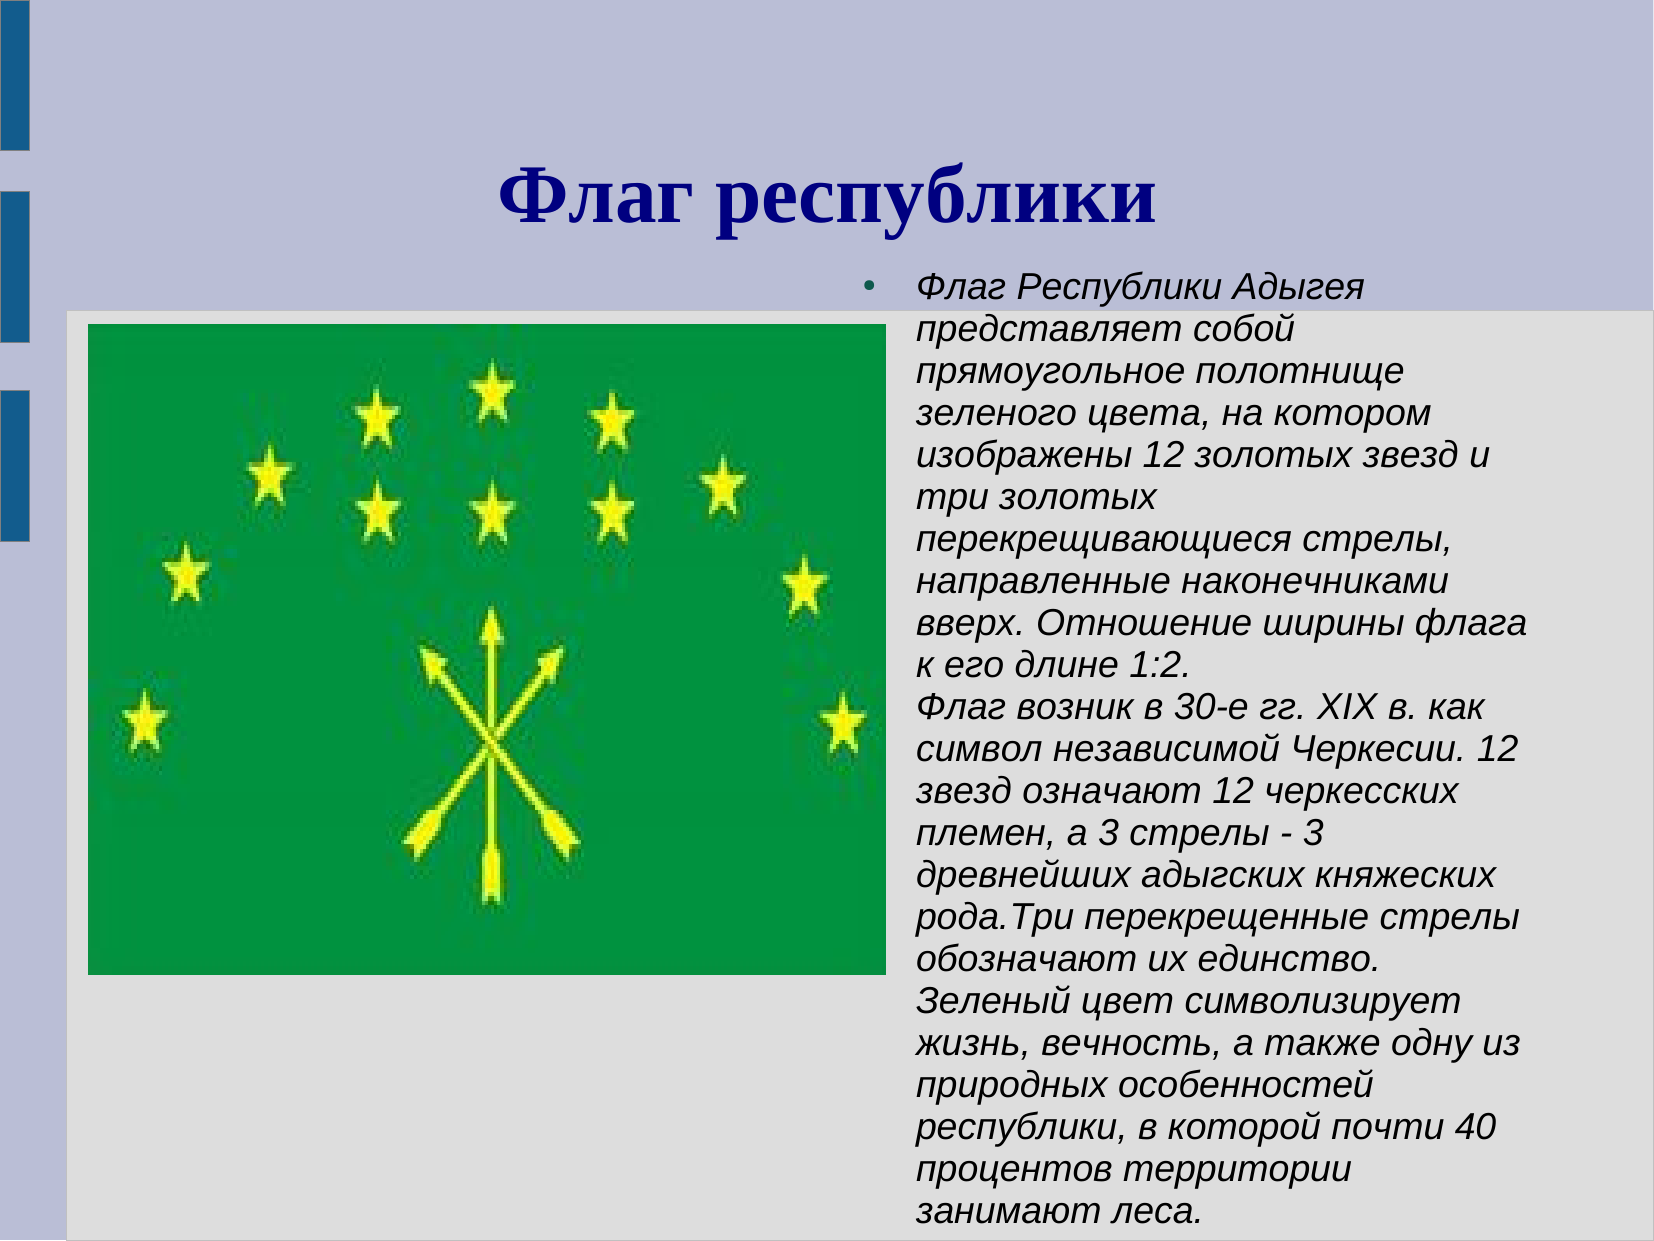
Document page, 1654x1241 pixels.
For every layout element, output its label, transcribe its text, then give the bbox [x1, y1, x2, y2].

list Флаг Республики Адыгея представляет собой прямоугольное полотнище зеленого цвета, на котором изображены 12 золотых звезд и три золотых перекрещивающиеся стрелы, направленные наконечниками вверх. Отношение ширины флага к его длине 1:2. Флаг возник в 30-е гг. XIX в. как символ независимой Черкесии. 12 звезд означают 12 черкесских племен, а 3 стрелы - 3 древнейших адыгских княжеских рода.Три перекрещенные стрелы обозначают их единство. Зеленый цвет символизирует жизнь, вечность, а также одну из природных особенностей республики, в которой почти 40 процентов территории занимают леса. [845, 265, 1535, 1236]
picture [88, 324, 886, 975]
title Флаг республики [121, 91, 1534, 299]
